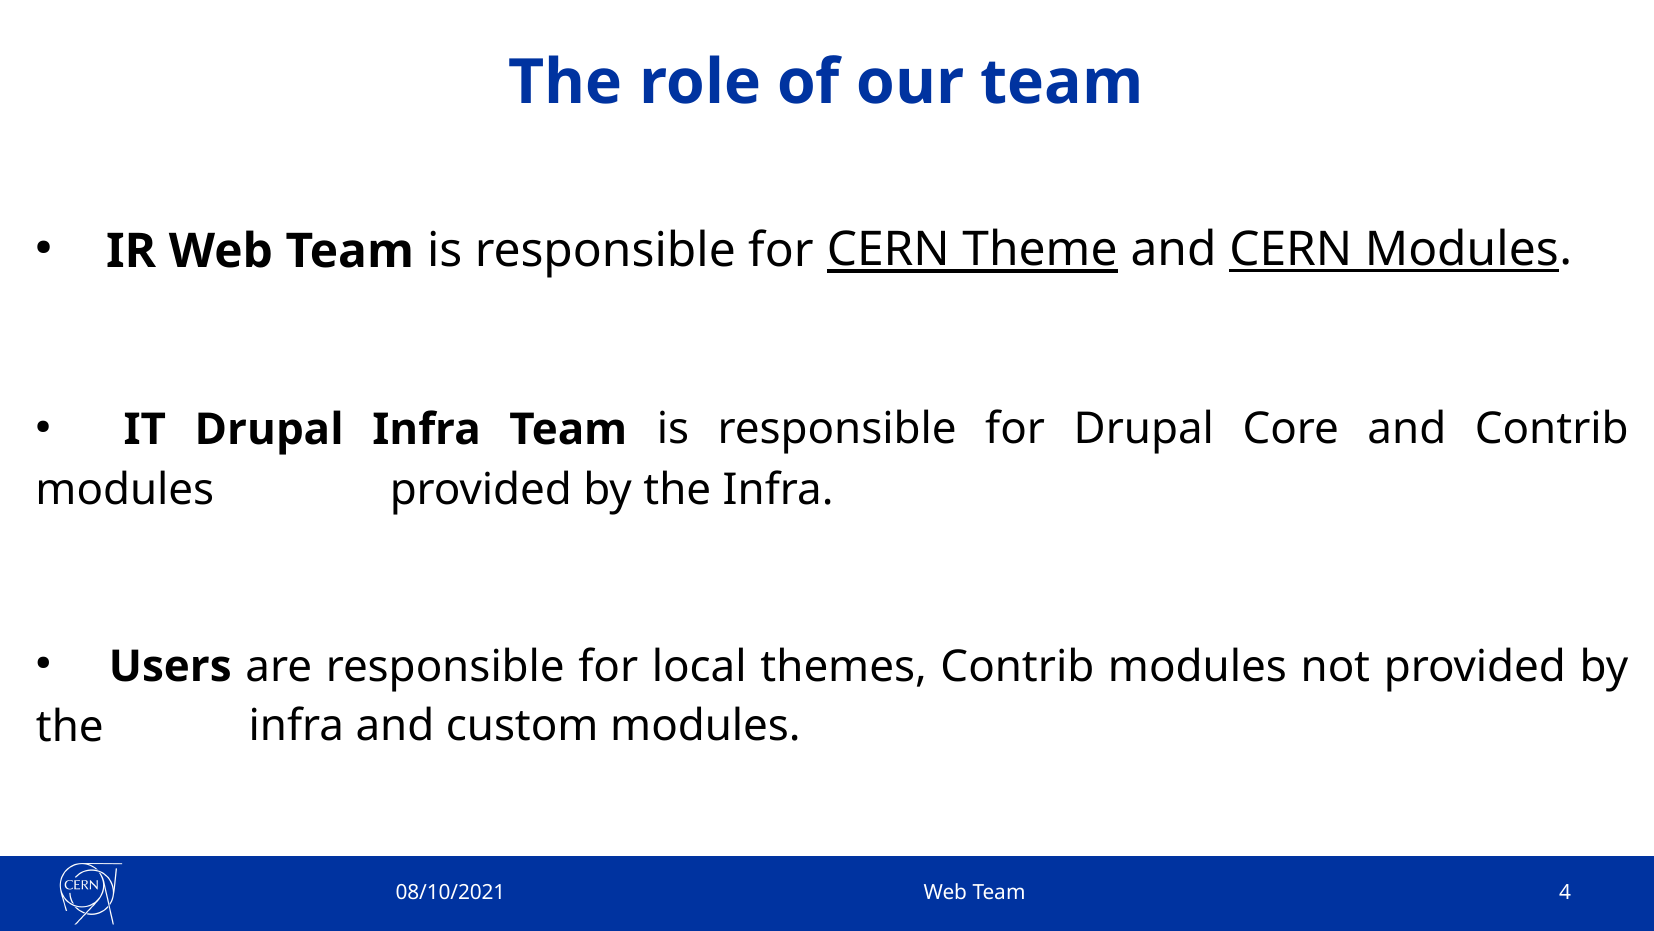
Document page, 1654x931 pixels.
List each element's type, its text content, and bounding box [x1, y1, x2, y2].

text_box [32, 223, 63, 332]
picture [56, 859, 127, 928]
title The role of our team [82, 37, 1571, 189]
list IR Web Team is responsible for CERN Theme and CERN Modules. IT Drupal Infra Team is responsible for Drupal Core and Contrib modules provided by the Infra. Users are responsible for local themes, Contrib modules not provided by the infra and custom modules. [34, 186, 1631, 781]
